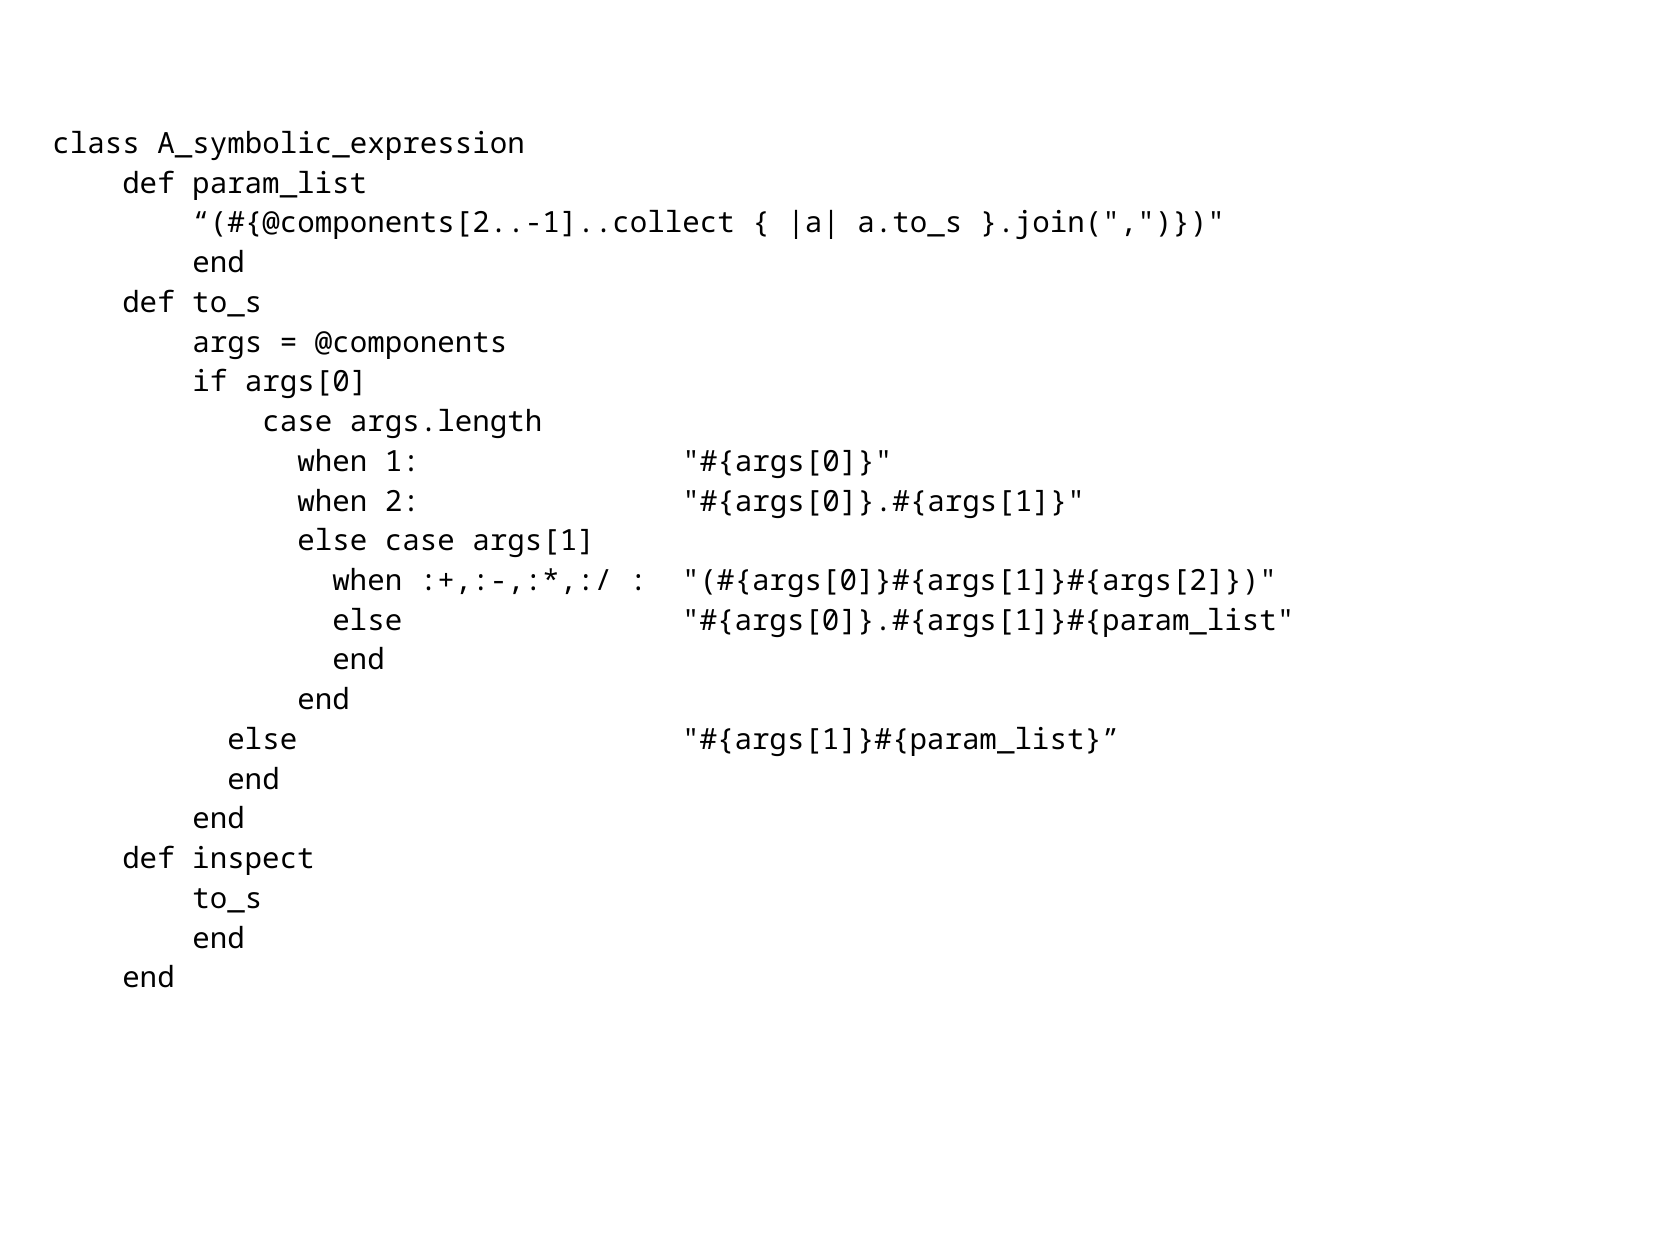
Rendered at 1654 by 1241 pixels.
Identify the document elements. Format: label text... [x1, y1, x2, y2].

text_box class A_symbolic_expression def param_list “(#{@components[2..-1]..collect { |a| a.to_s }.join(",")})" end def to_s args = @components if args[0] case args.length when 1: "#{args[0]}" when 2: "#{args[0]}.#{args[1]}" else case args[1] when :+,:-,:*,:/ : "(#{args[0]}#{args[1]}#{args[2]})" else "#{args[0]}.#{args[1]}#{param_list" end end else "#{args[1]}#{param_list}” end end def inspect to_s end end [37, 75, 1525, 1072]
